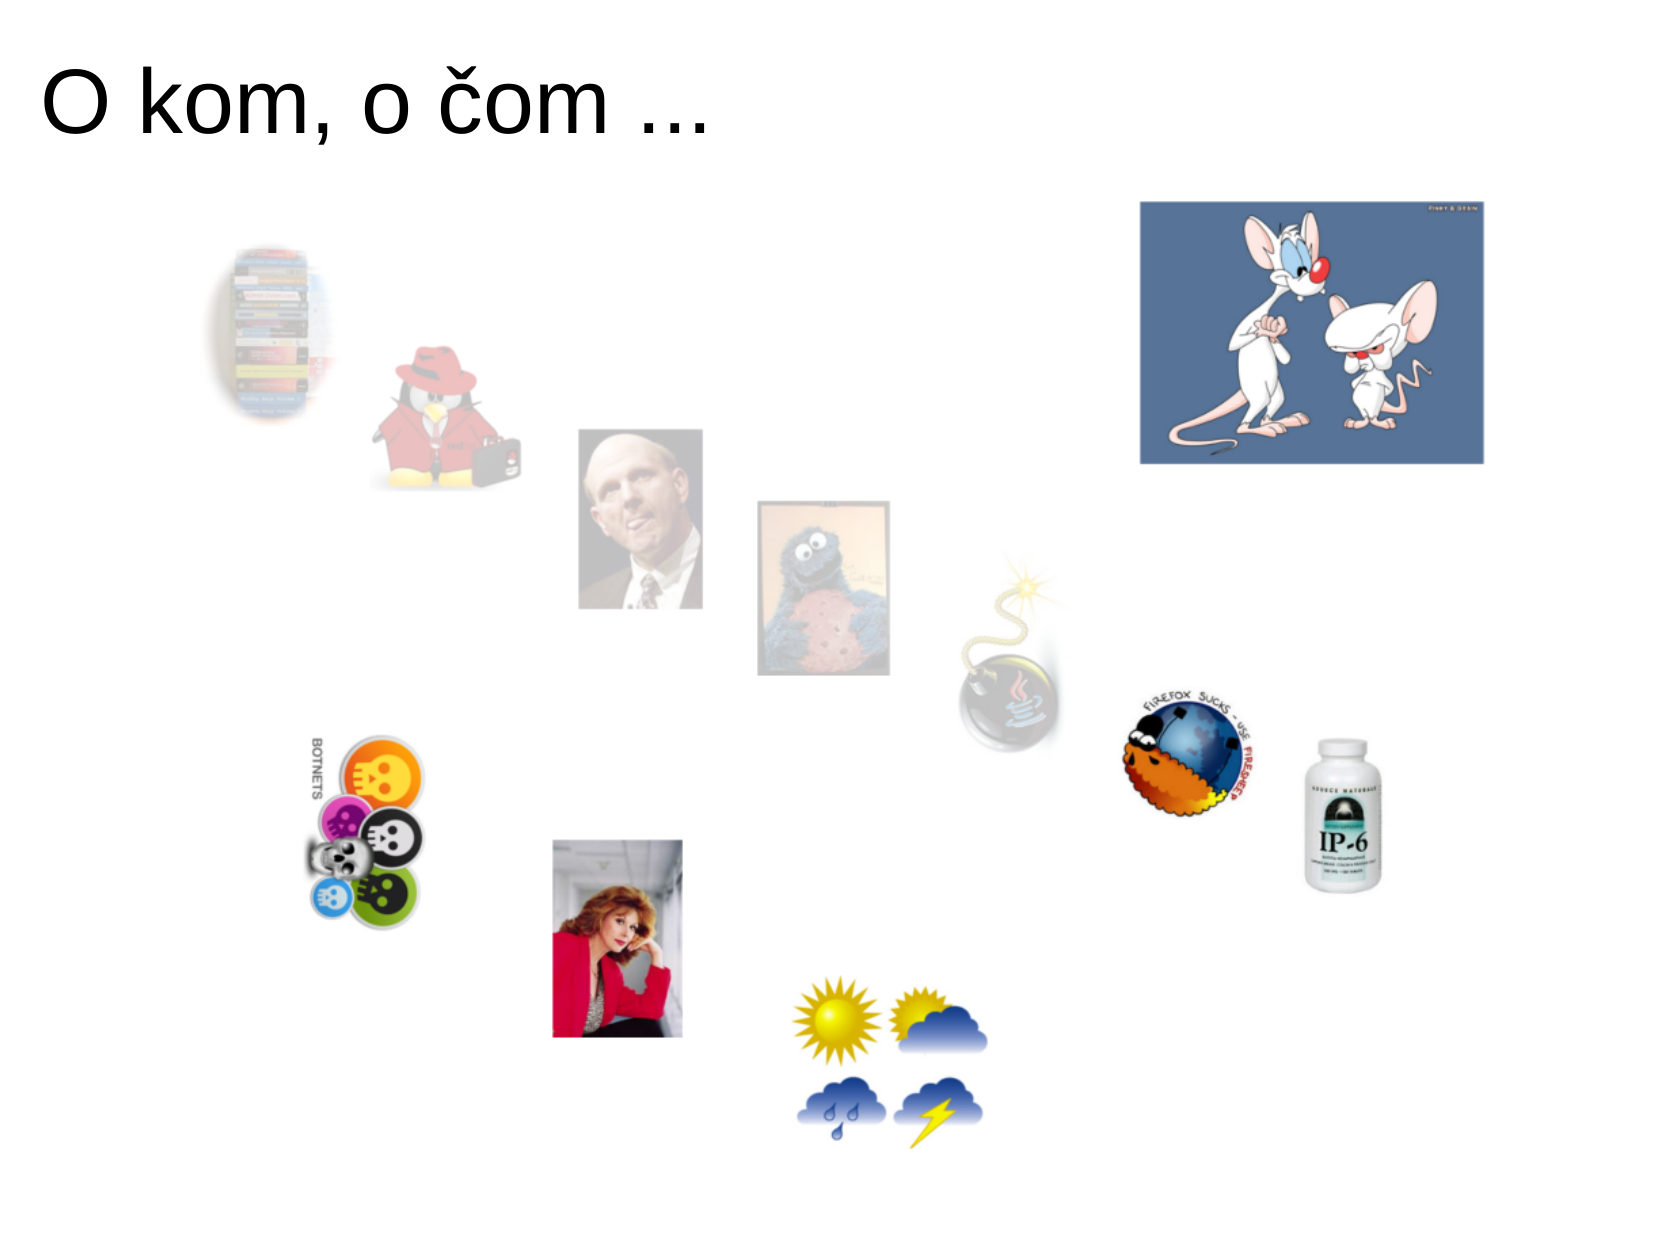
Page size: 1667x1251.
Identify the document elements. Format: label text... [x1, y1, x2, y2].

picture [147, 177, 1536, 1218]
title O kom, o čom ... [40, 50, 1627, 201]
